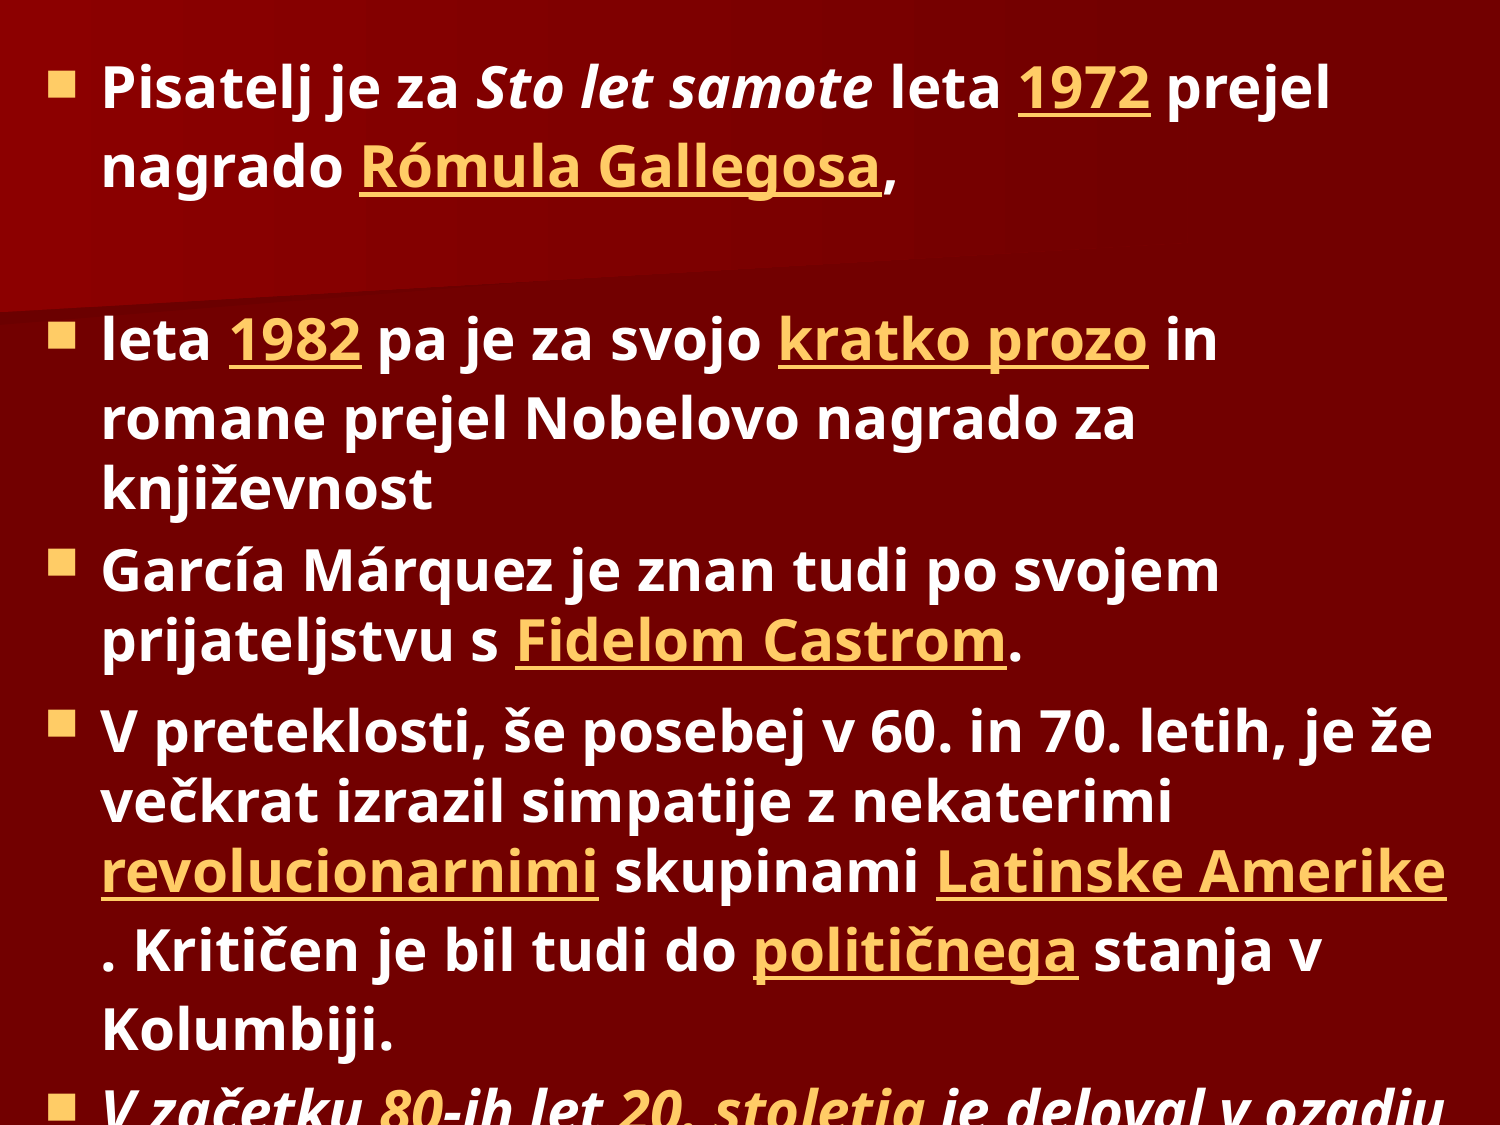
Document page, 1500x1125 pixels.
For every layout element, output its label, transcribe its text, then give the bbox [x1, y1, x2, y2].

list Pisatelj je za Sto let samote leta 1972 prejel nagrado Rómula Gallegosa, leta 1982 pa je za svojo kratko prozo in romane prejel Nobelovo nagrado za književnost García Márquez je znan tudi po svojem prijateljstvu s Fidelom Castrom. V preteklosti, še posebej v 60. in 70. letih, je že večkrat izrazil simpatije z nekaterimi revolucionarnimi skupinami Latinske Amerike. Kritičen je bil tudi do političnega stanja v Kolumbiji. V začetku 80-ih let 20. stoletja je deloval v ozadju mnogih poskusov v pogajanjih med vlado in gverilci. [29, 42, 1471, 1055]
